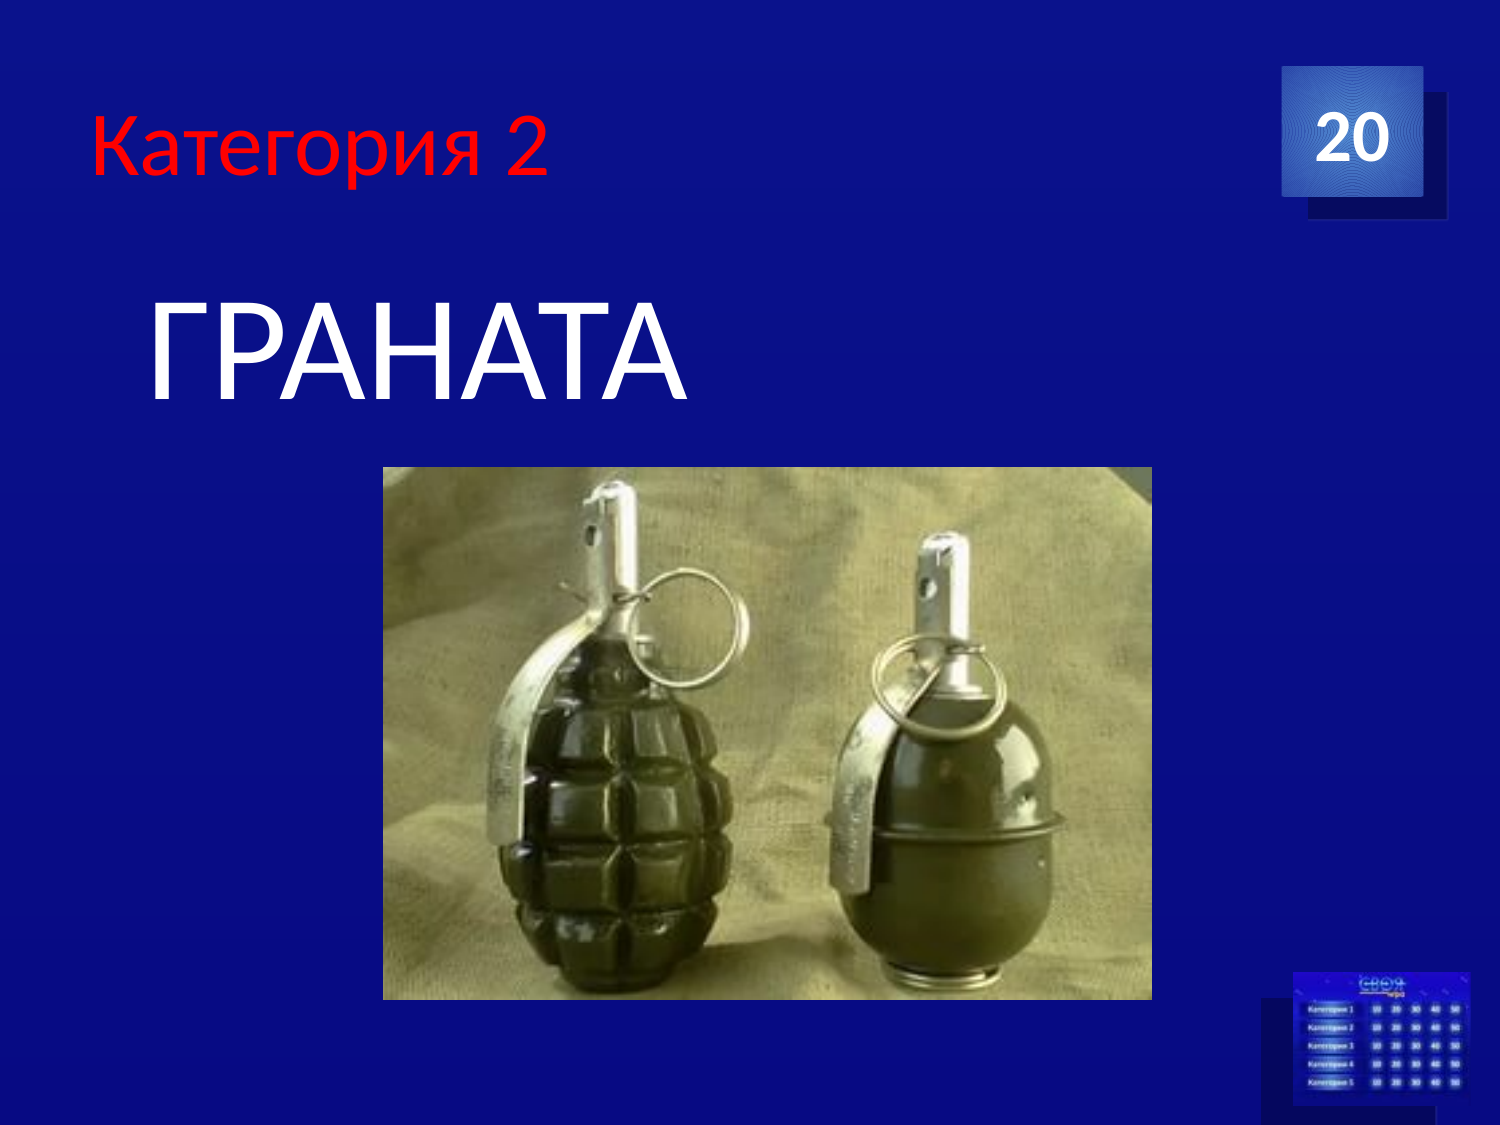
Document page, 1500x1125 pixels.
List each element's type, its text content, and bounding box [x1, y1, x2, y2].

picture [383, 468, 1152, 1000]
text_box 20 [1282, 66, 1423, 196]
title Категория 2 [75, 45, 1258, 233]
list ГРАНАТА [75, 262, 1426, 445]
